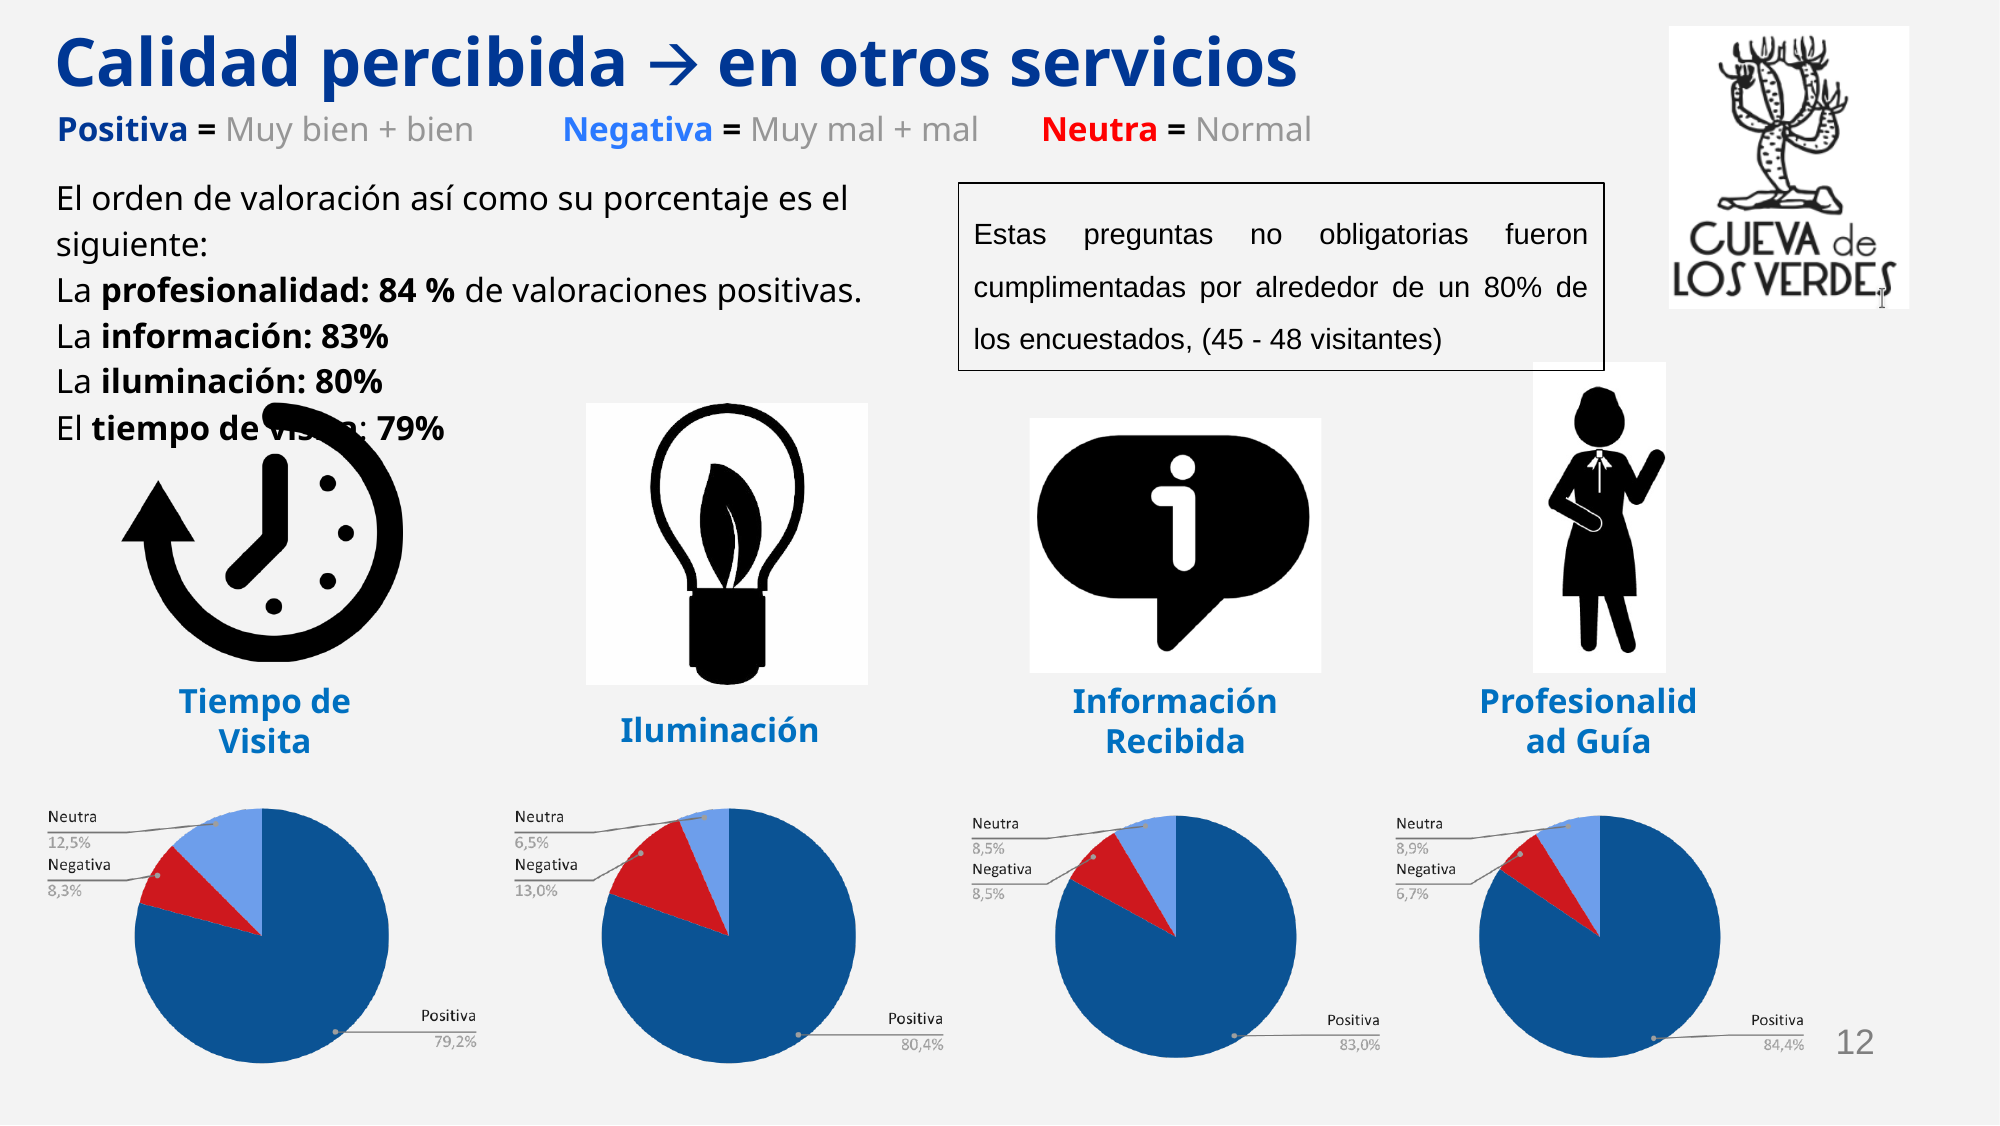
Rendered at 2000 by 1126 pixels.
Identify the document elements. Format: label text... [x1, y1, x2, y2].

picture [500, 794, 957, 1077]
text_box Estas preguntas no obligatorias fueron cumplimentadas por alrededor de un 80% de los encuestados, (45 - 48 visitantes) [958, 183, 1605, 371]
text_box Tiempo de Visita [134, 673, 396, 769]
text_box El orden de valoración así como su porcentaje es el siguiente: La profesionalidad: 84 % de valoraciones positivas. La información: 83% La iluminación: 80% El tiempo de visita: 79% [40, 156, 1000, 392]
picture [33, 794, 490, 1077]
picture [1533, 362, 1666, 673]
text_box Información Recibida [1045, 673, 1306, 769]
picture [1029, 418, 1322, 673]
text_box Calidad percibida 🡪 en otros servicios [54, 0, 1374, 120]
picture [1668, 26, 1910, 309]
picture [586, 403, 868, 686]
slide_number <number> [1817, 1010, 1894, 1071]
picture [121, 392, 403, 673]
picture [958, 802, 1817, 1071]
text_box Iluminación [591, 701, 849, 794]
text_box Profesionalidad Guía [1454, 672, 1723, 769]
text_box Positiva = Muy bien + bien Negativa = Muy mal + mal Neutra = Normal [56, 100, 1402, 157]
